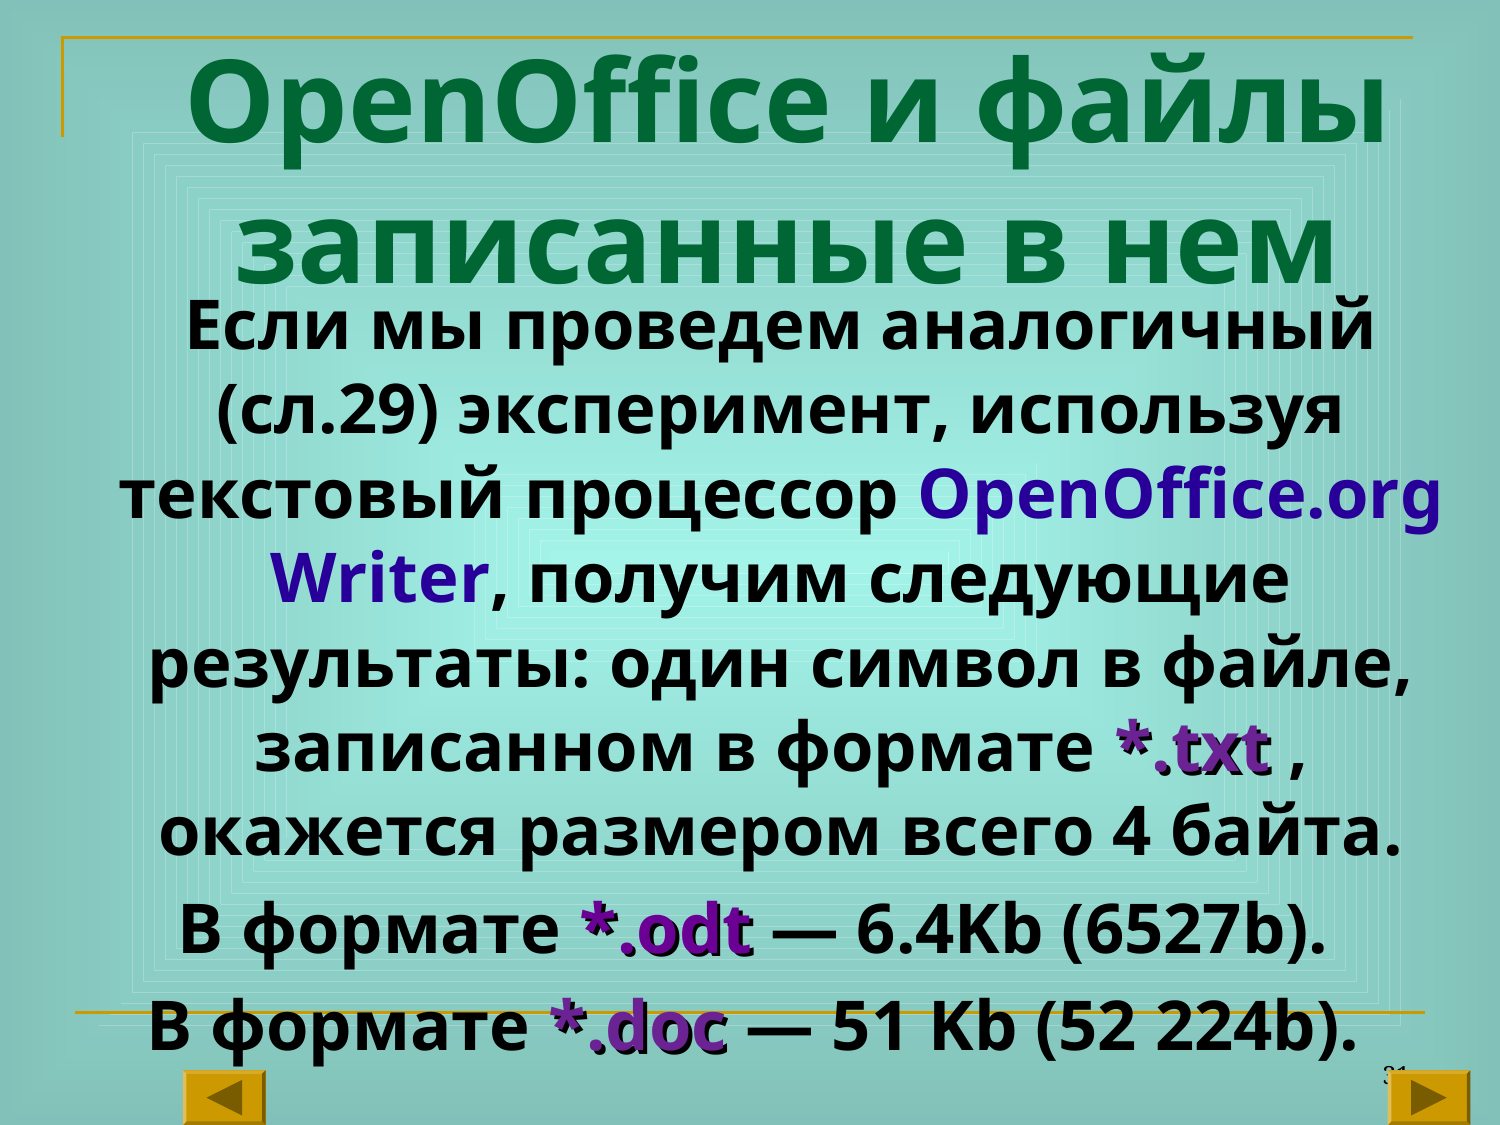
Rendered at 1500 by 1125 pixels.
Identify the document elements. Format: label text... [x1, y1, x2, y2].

text_box [184, 1070, 266, 1125]
text_box [1389, 1070, 1471, 1125]
title OpenOffice и файлы записанные в нем [75, 22, 1500, 292]
list Если мы проведем аналогичный (сл.29) эксперимент, используя текстовый процессор OpenOffice.org Writer, получим следующие результаты: один символ в файле, записанном в формате *.txt , окажется размером всего 4 байта. В формате *.odt — 6.4Kb (6527b). В формате *.doc — 51 Kb (52 224b). [29, 274, 1477, 1071]
